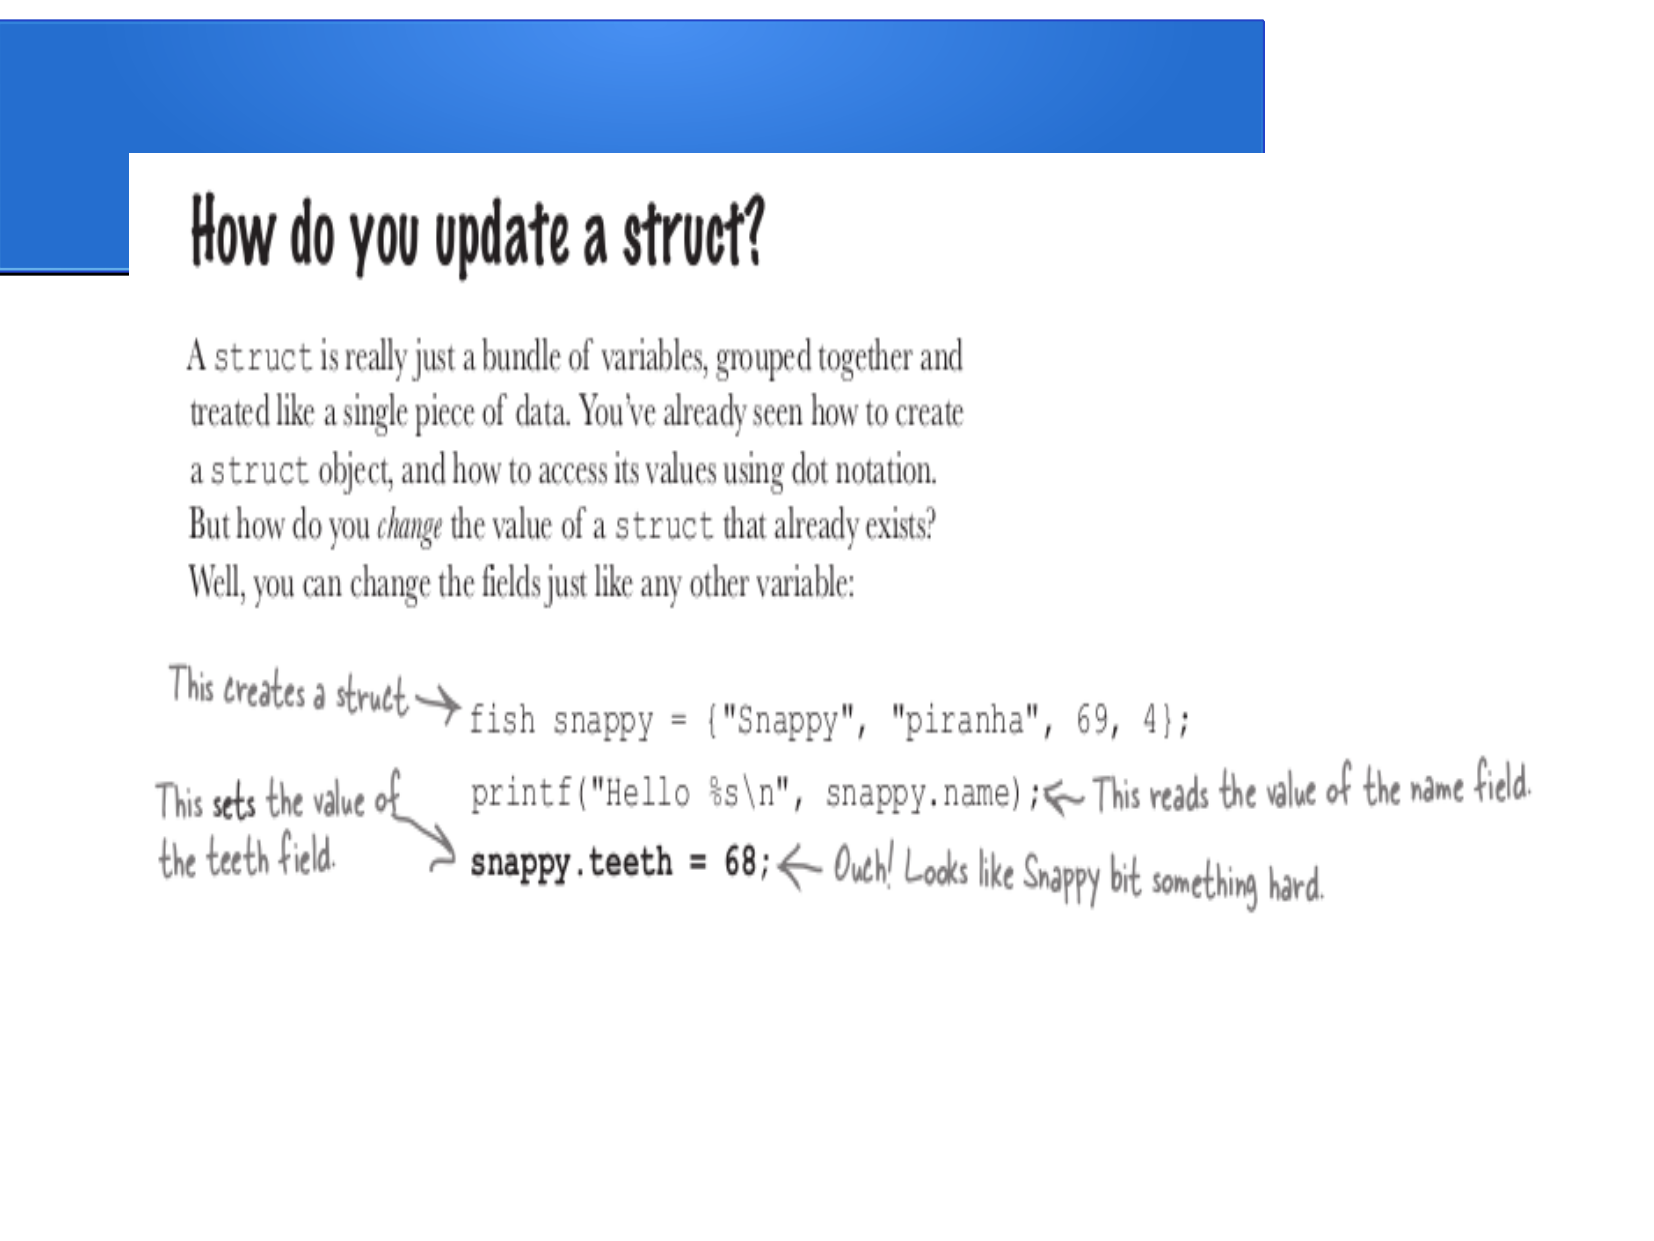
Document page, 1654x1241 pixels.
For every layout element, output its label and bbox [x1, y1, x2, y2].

picture [129, 153, 1571, 957]
